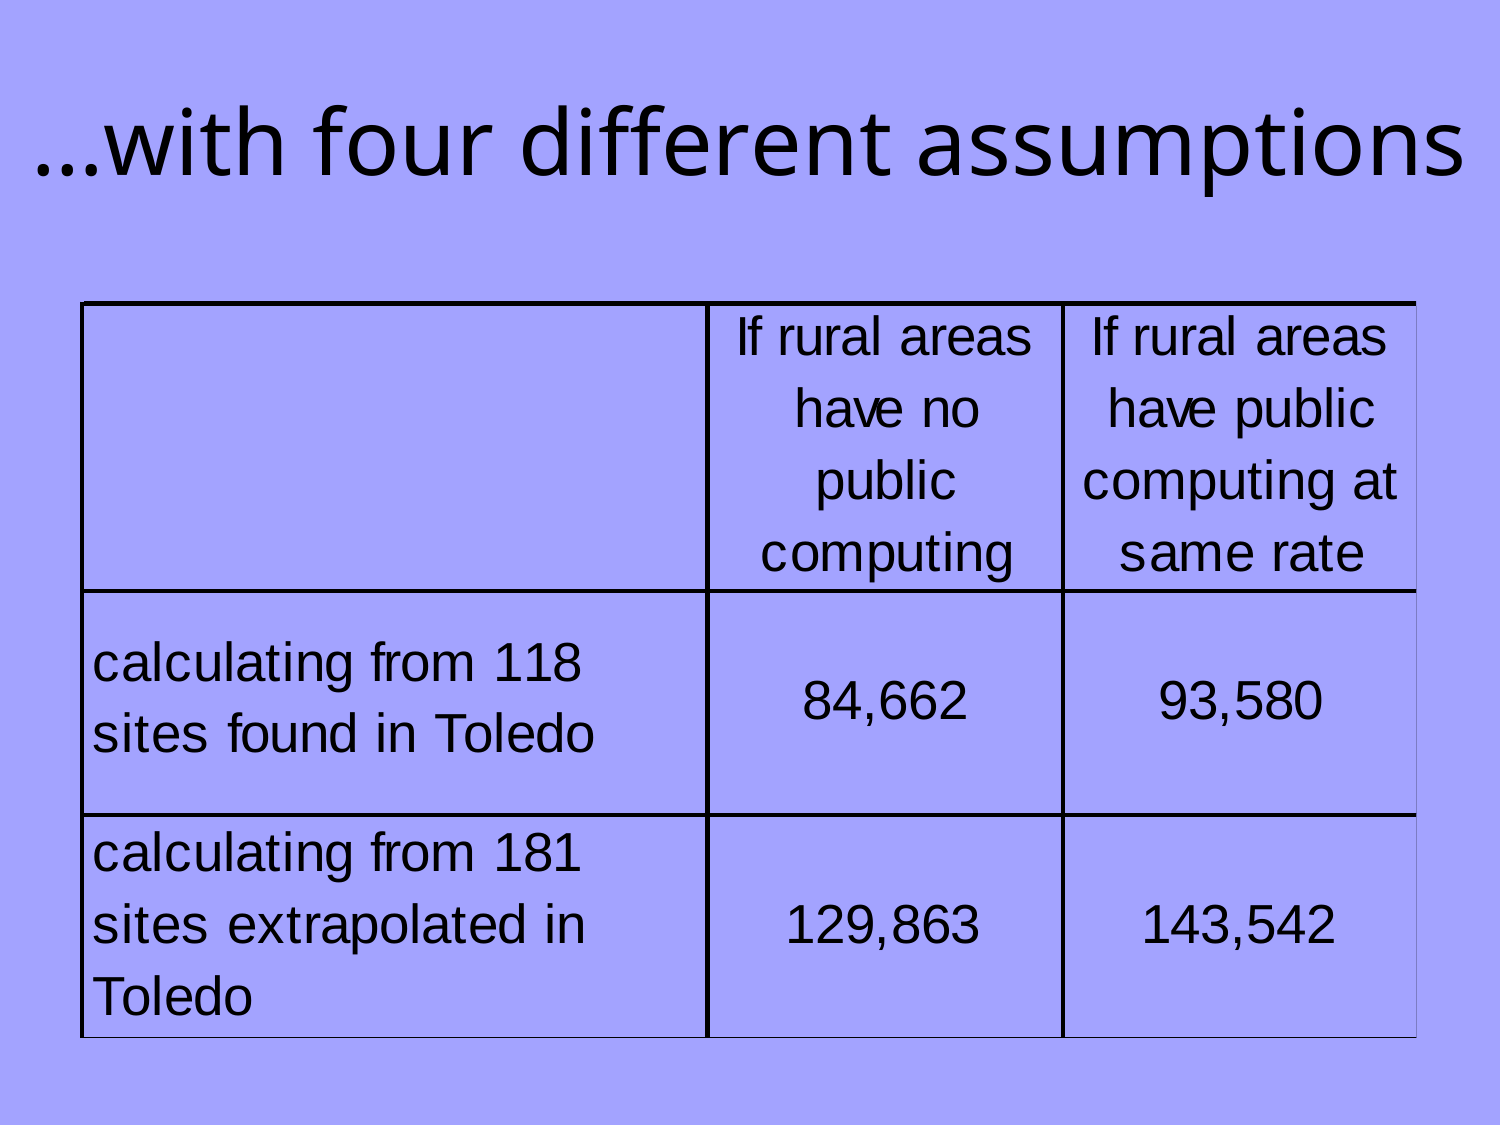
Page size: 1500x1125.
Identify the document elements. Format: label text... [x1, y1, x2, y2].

title …with four different assumptions [0, 45, 1500, 233]
text_box [79, 301, 1421, 1042]
